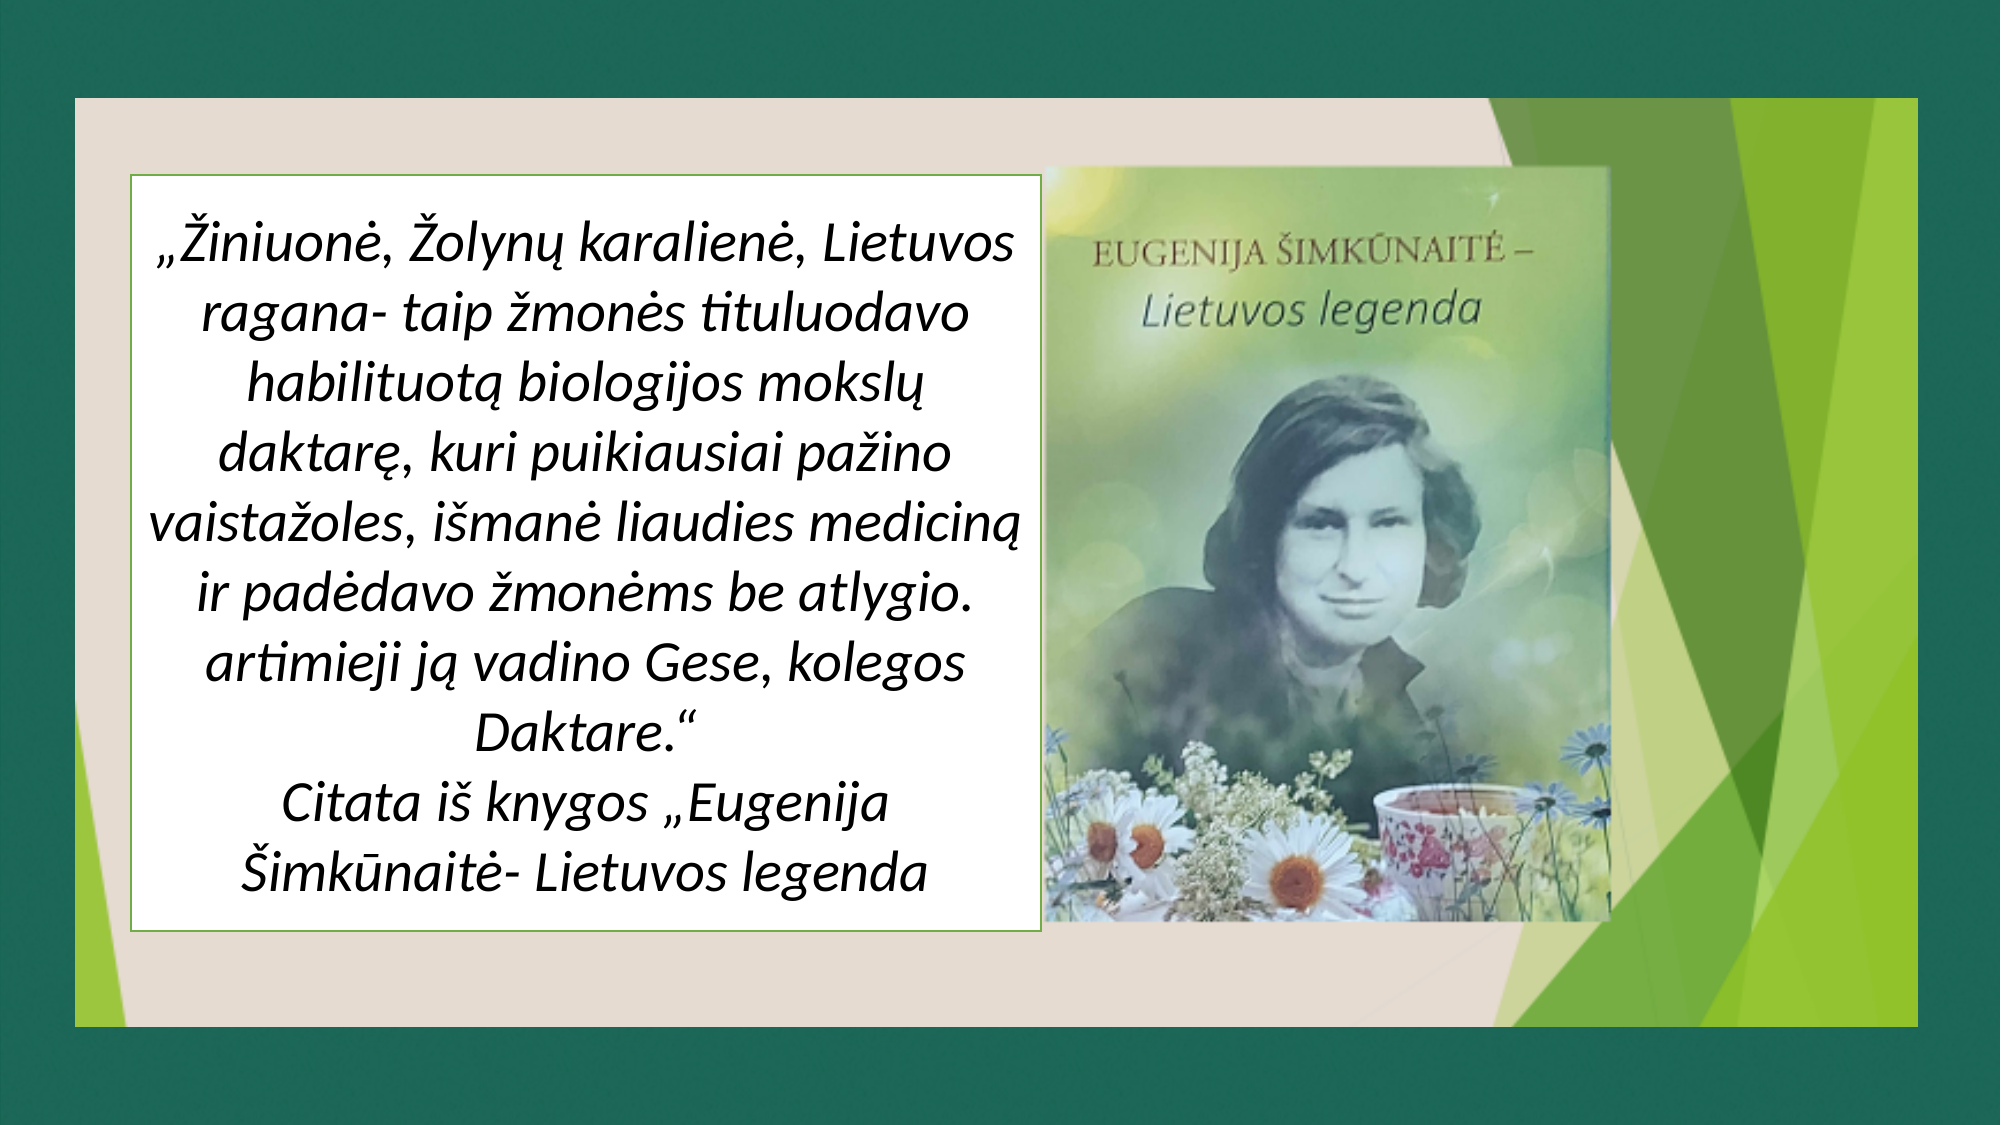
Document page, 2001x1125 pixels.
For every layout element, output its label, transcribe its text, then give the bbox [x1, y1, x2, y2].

picture [75, 98, 1918, 1027]
text_box [0, 0, 2000, 1125]
text_box „Žiniuonė, Žolynų karalienė, Lietuvos ragana- taip žmonės tituluodavo habilituotą biologijos mokslų daktarę, kuri puikiausiai pažino vaistažoles, išmanė liaudies mediciną ir padėdavo žmonėms be atlygio. artimieji ją vadino Gese, kolegos Daktare.“ Citata iš knygos „Eugenija Šimkūnaitė- Lietuvos legenda [131, 175, 1041, 931]
